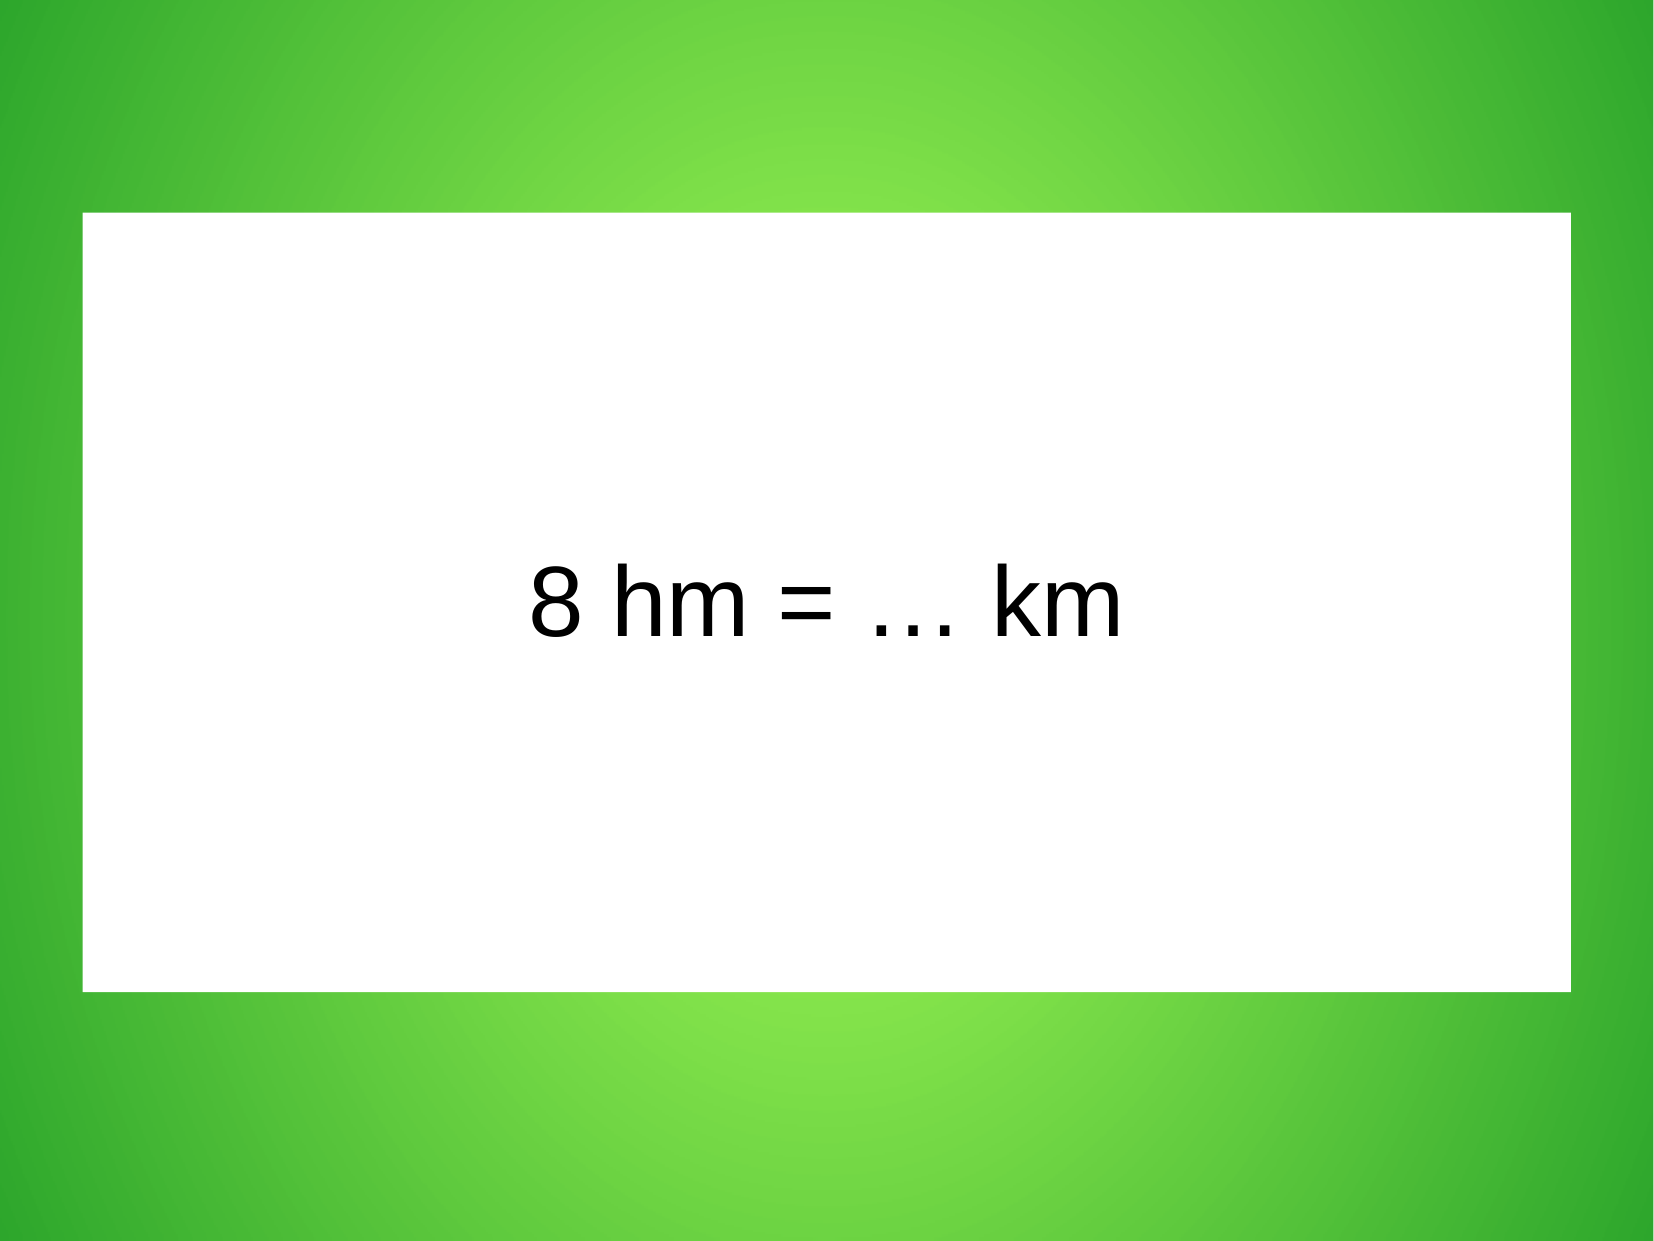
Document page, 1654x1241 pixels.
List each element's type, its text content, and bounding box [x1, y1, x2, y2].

picture [0, 0, 1654, 1241]
subtitle 8 hm = … km [82, 212, 1571, 993]
